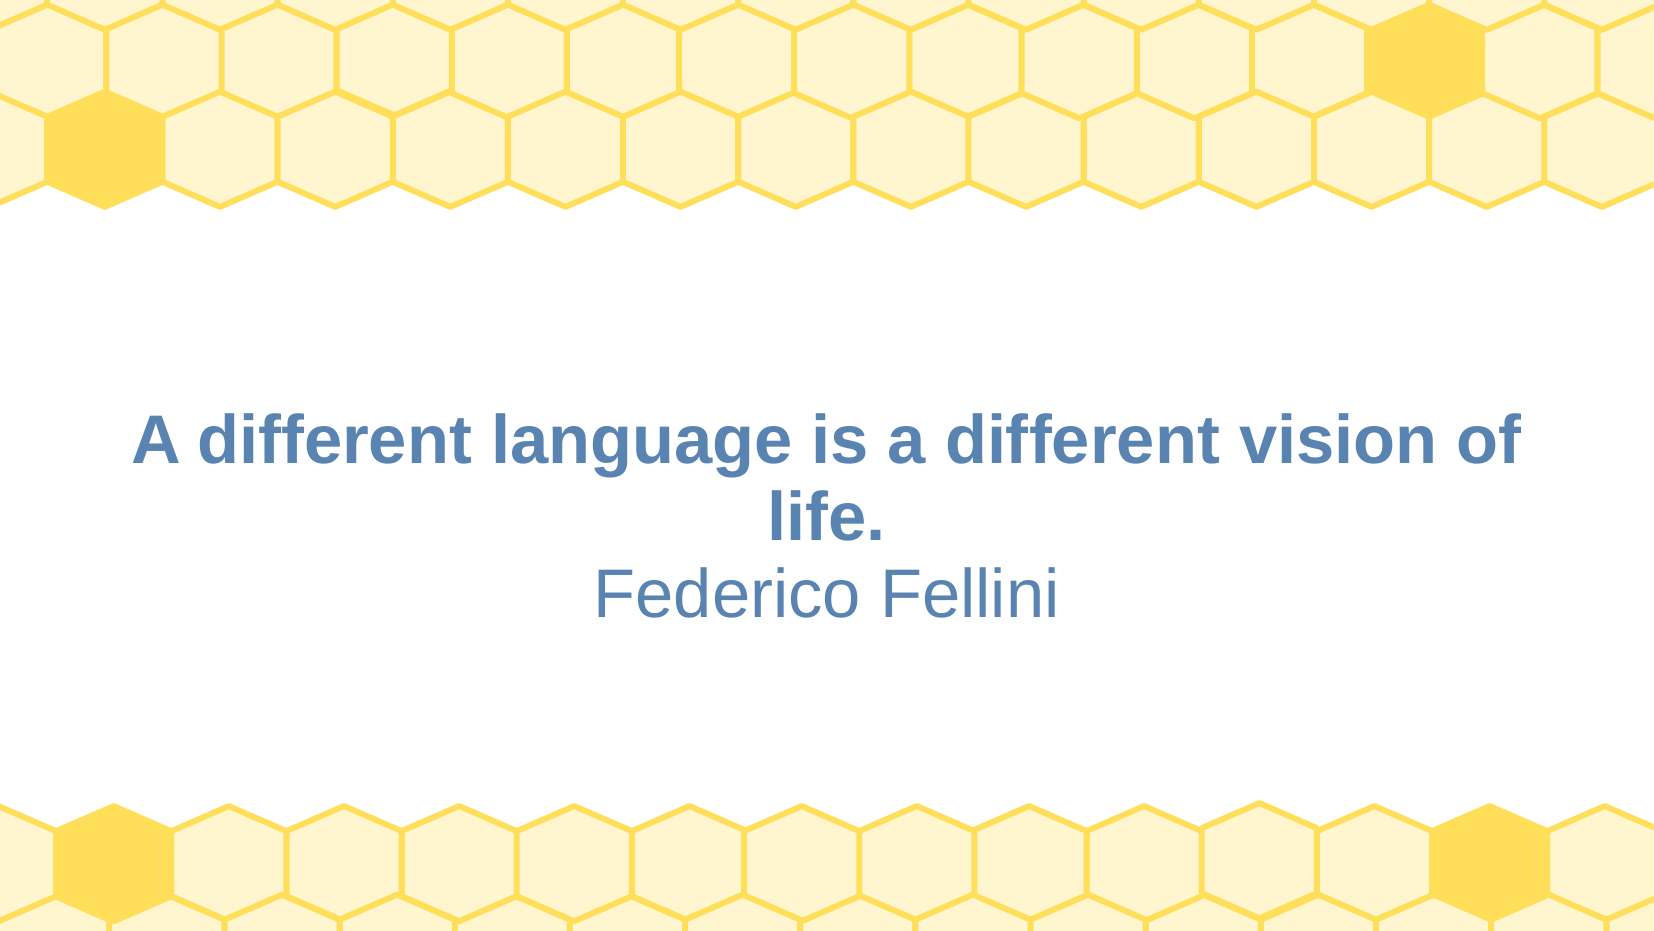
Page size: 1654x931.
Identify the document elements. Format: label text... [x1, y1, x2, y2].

title A different language is a different vision of life. Federico Fellini [88, 324, 1565, 709]
